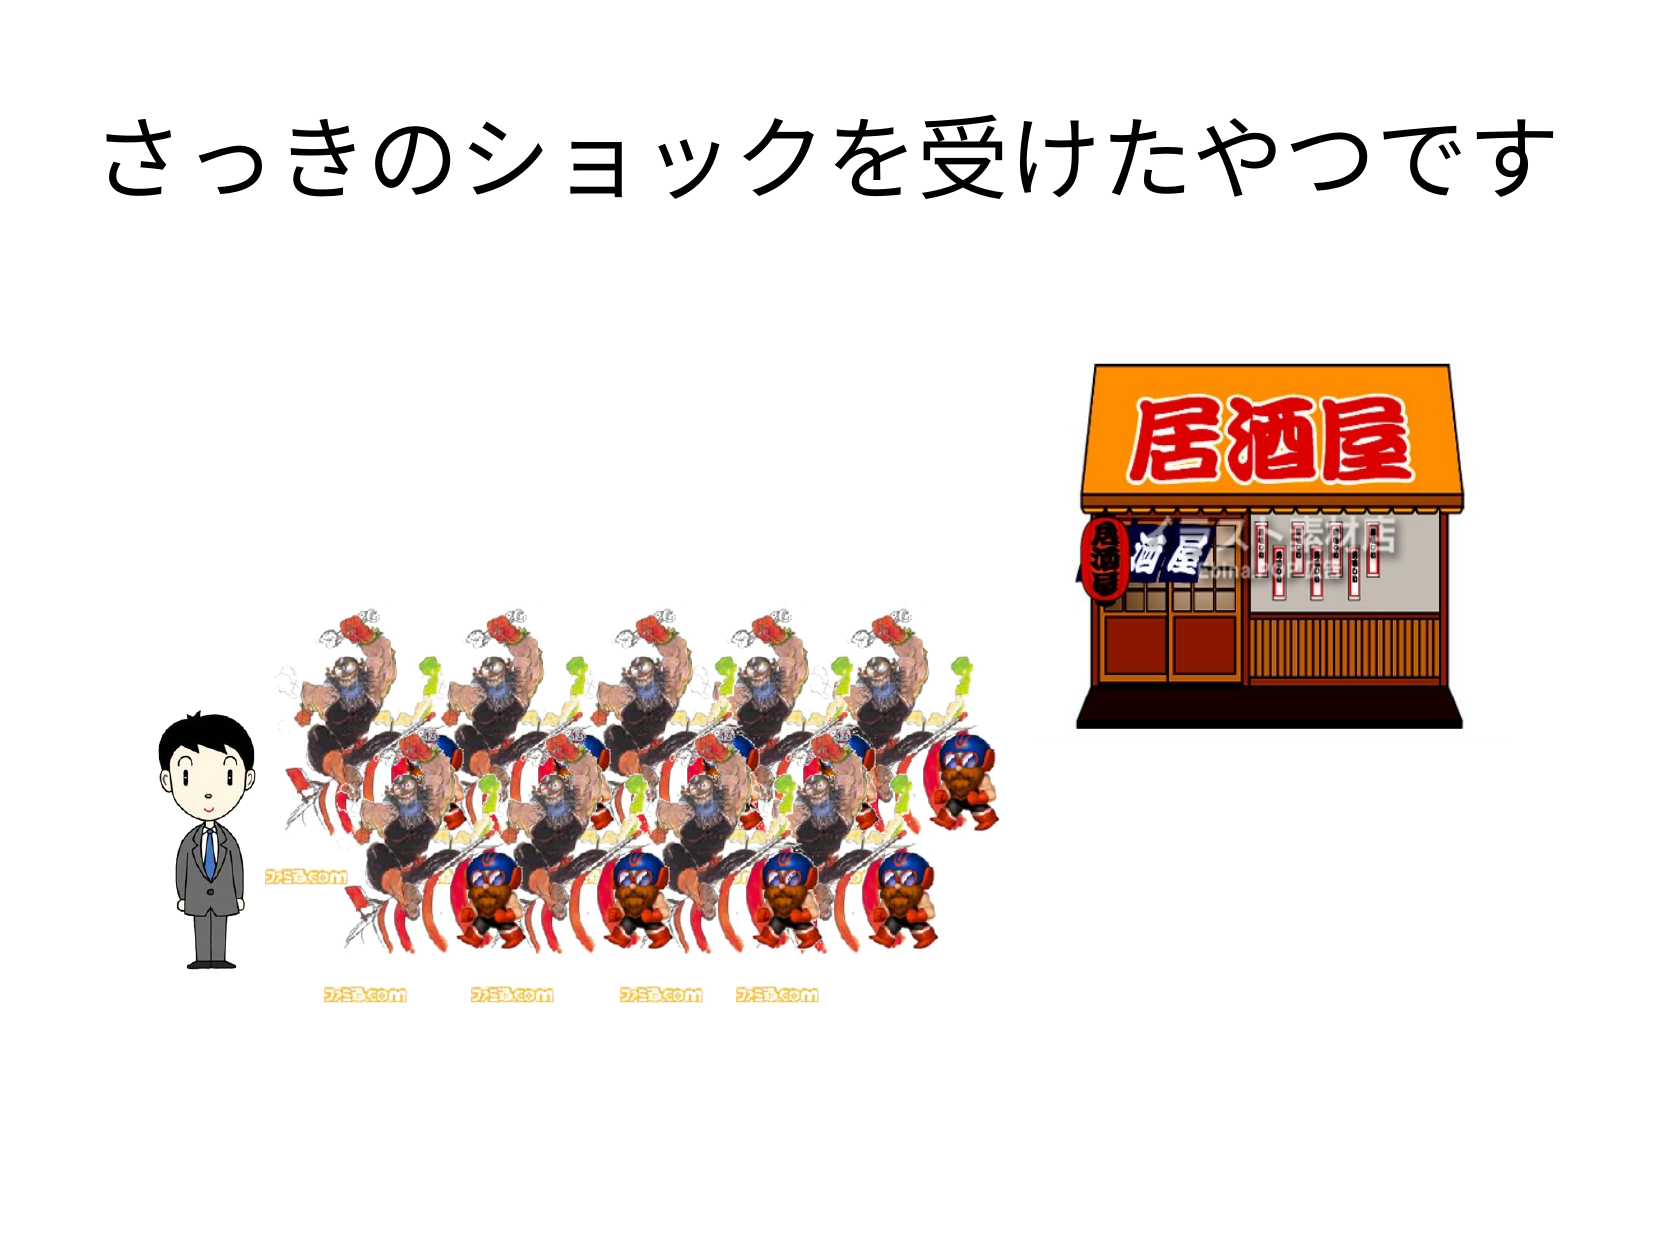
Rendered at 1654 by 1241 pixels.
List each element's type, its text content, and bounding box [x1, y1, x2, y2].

title さっきのショックを受けたやつです [82, 56, 1571, 250]
picture [1033, 354, 1506, 739]
picture [147, 590, 1006, 1004]
